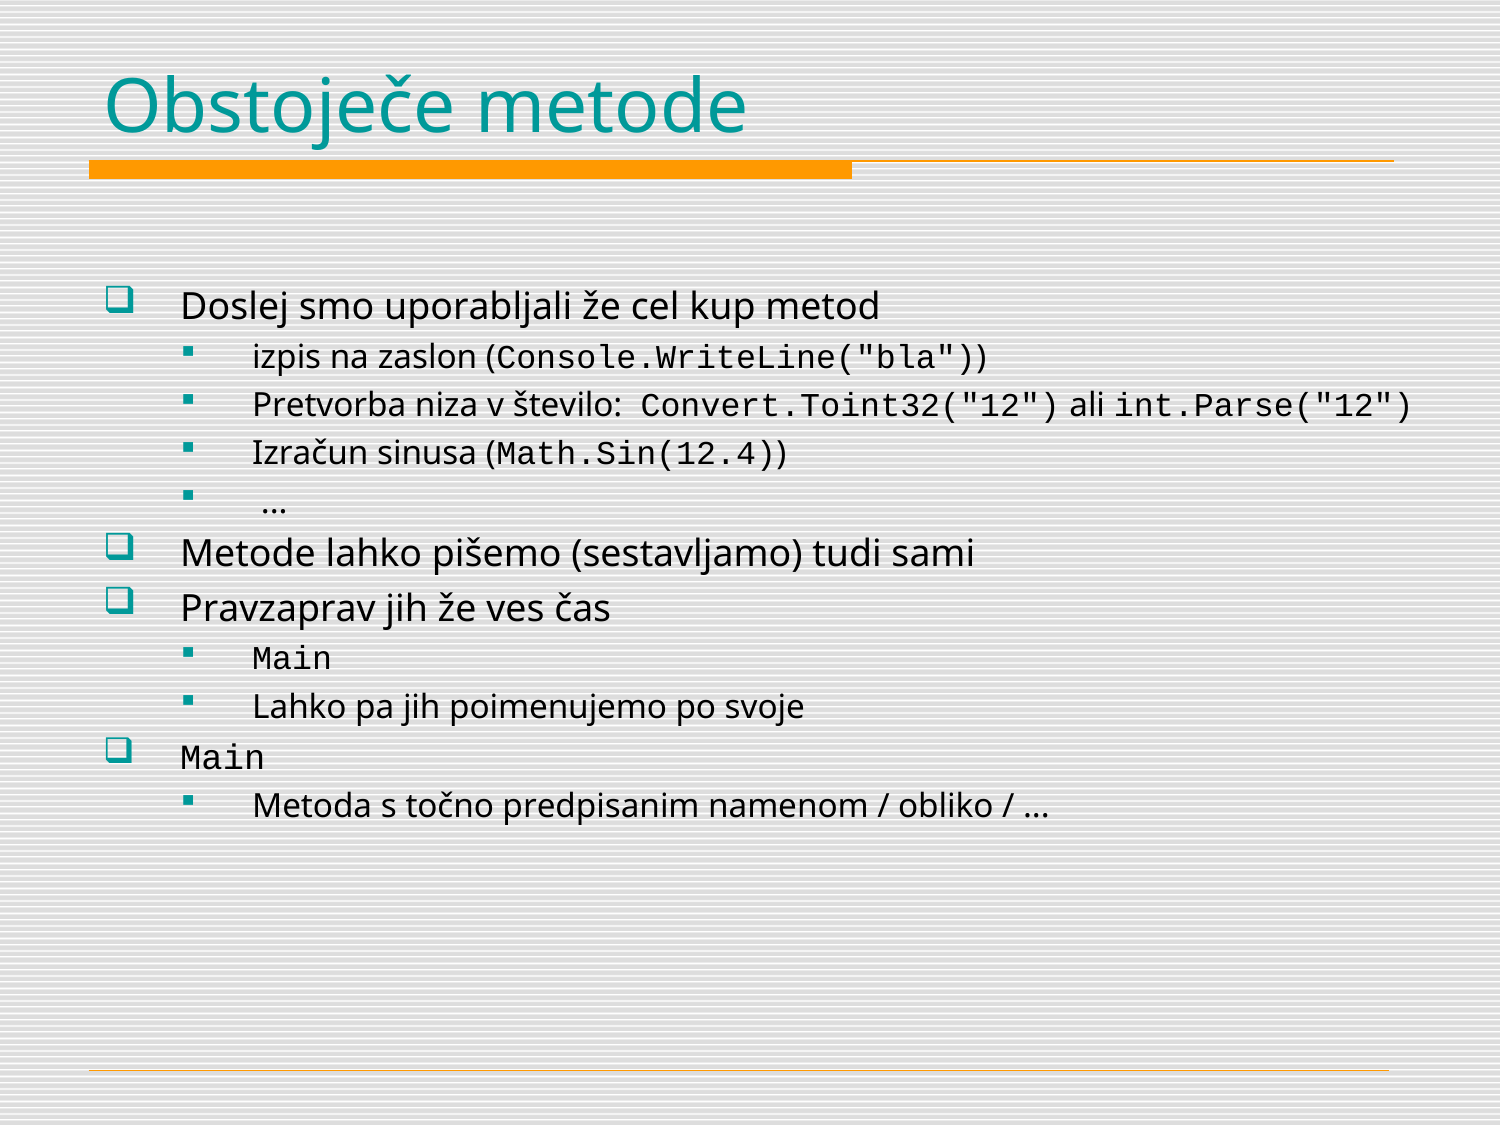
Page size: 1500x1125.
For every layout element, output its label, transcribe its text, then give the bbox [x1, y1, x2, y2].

title Obstoječe metode [88, 42, 1401, 155]
list Doslej smo uporabljali že cel kup metod izpis na zaslon (Console.WriteLine("bla")) Pretvorba niza v število: Convert.Toint32("12") ali int.Parse("12") Izračun sinusa (Math.Sin(12.4)) ... Metode lahko pišemo (sestavljamo) tudi sami Pravzaprav jih že ves čas Main Lahko pa jih poimenujemo po svoje Main Metoda s točno predpisanim namenom / obliko / ... [88, 220, 1471, 1059]
picture [0, 0, 1500, 1125]
